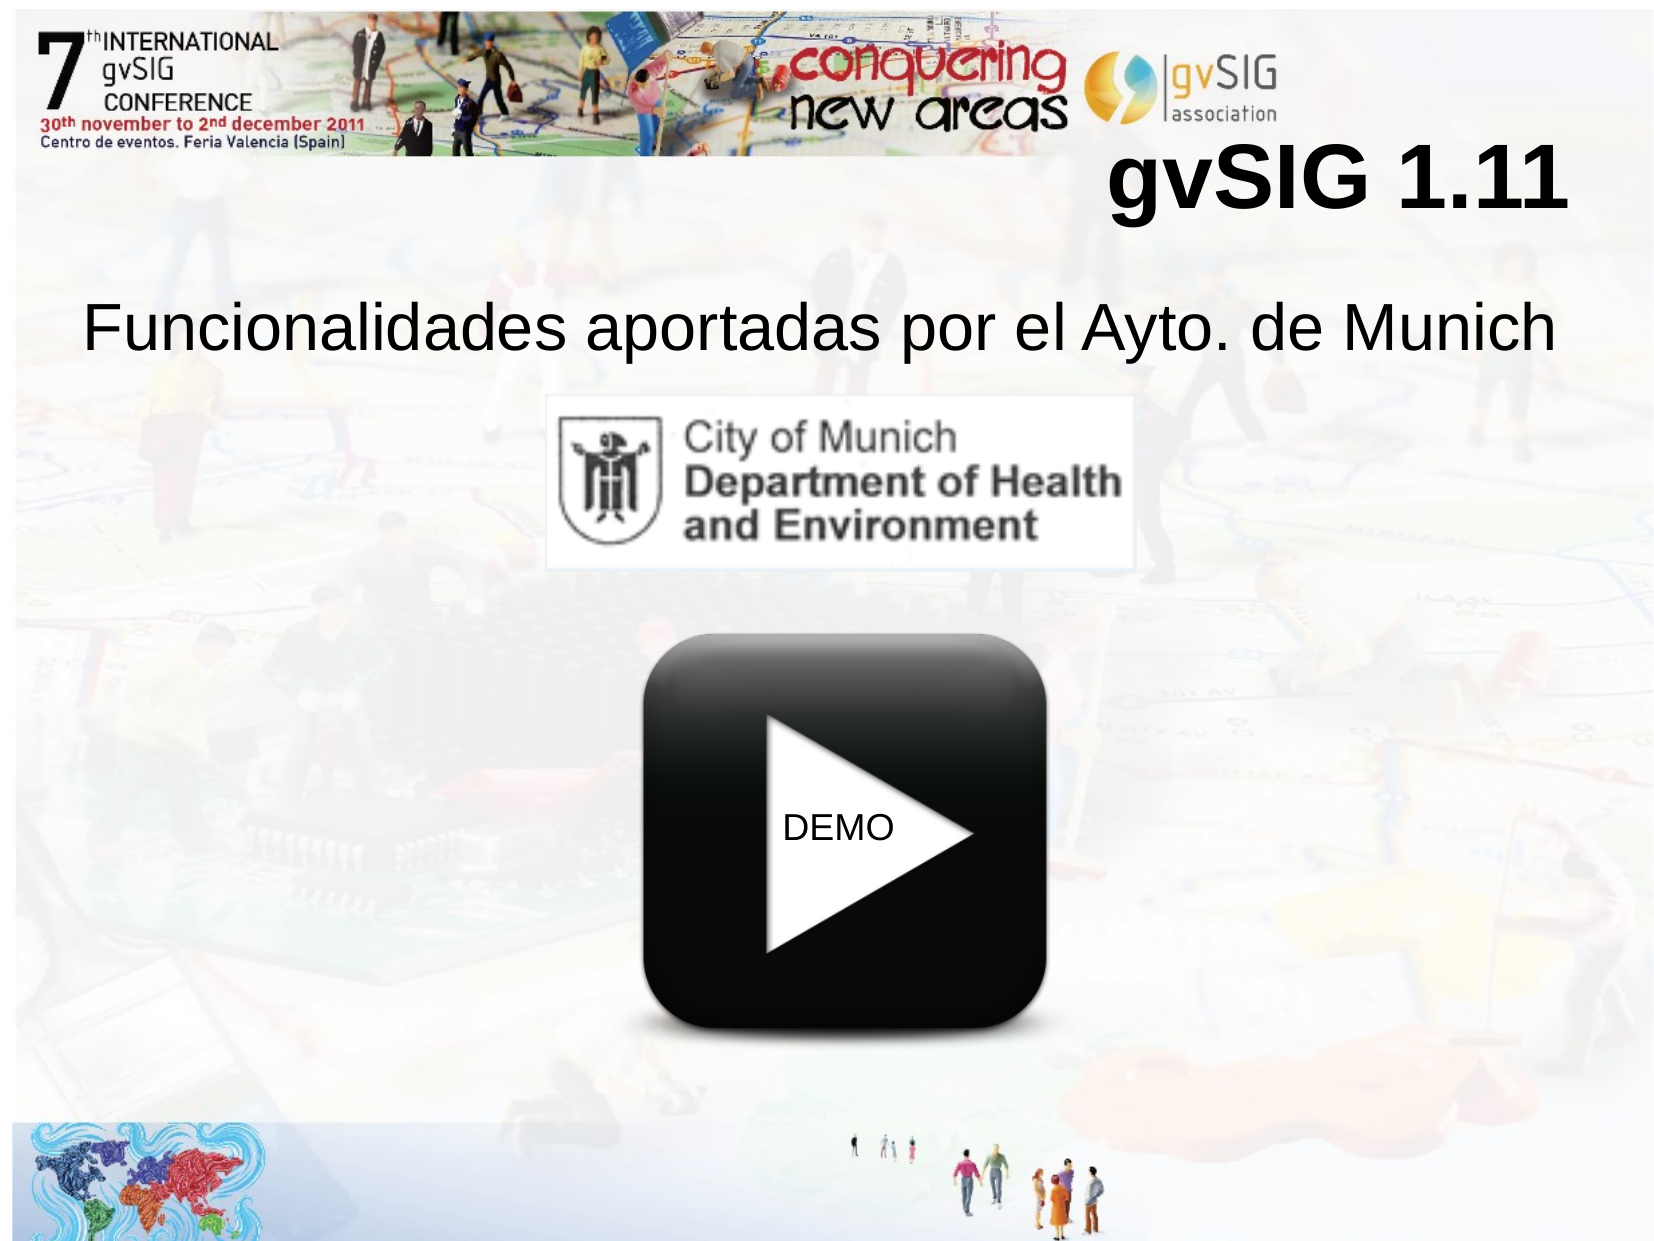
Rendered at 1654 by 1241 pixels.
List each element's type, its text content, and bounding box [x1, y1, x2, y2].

list Funcionalidades aportadas por el Ayto. de Munich [82, 290, 1571, 1109]
text_box DEMO [767, 799, 975, 857]
title gvSIG 1.11 [82, 73, 1571, 281]
picture [12, 9, 1654, 1241]
